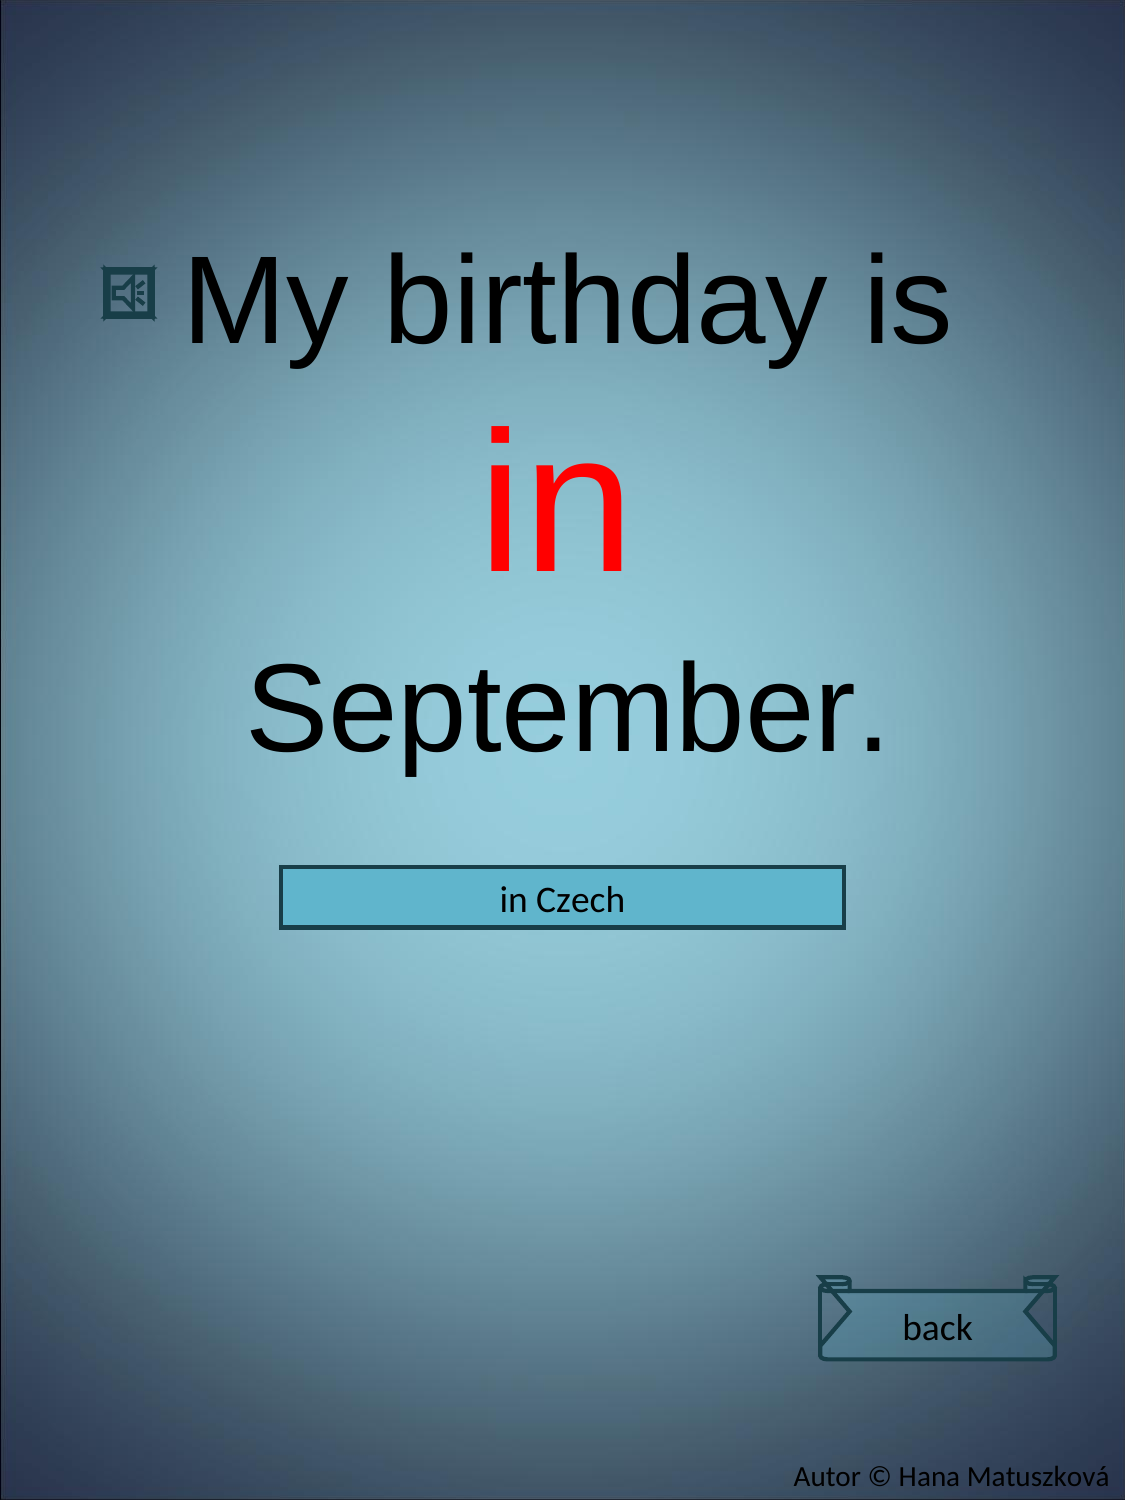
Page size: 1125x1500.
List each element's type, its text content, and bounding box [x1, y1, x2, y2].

text_box in Czech [281, 867, 844, 928]
text_box Mám narozeniny v září. [291, 855, 841, 867]
text_box in [457, 363, 657, 618]
picture [0, 0, 1125, 1500]
text_box back [820, 1277, 1055, 1360]
text_box September. [222, 618, 915, 784]
text_box My birthday is [164, 210, 973, 377]
text_box Autor © Hana Matuszková [778, 1449, 1125, 1500]
